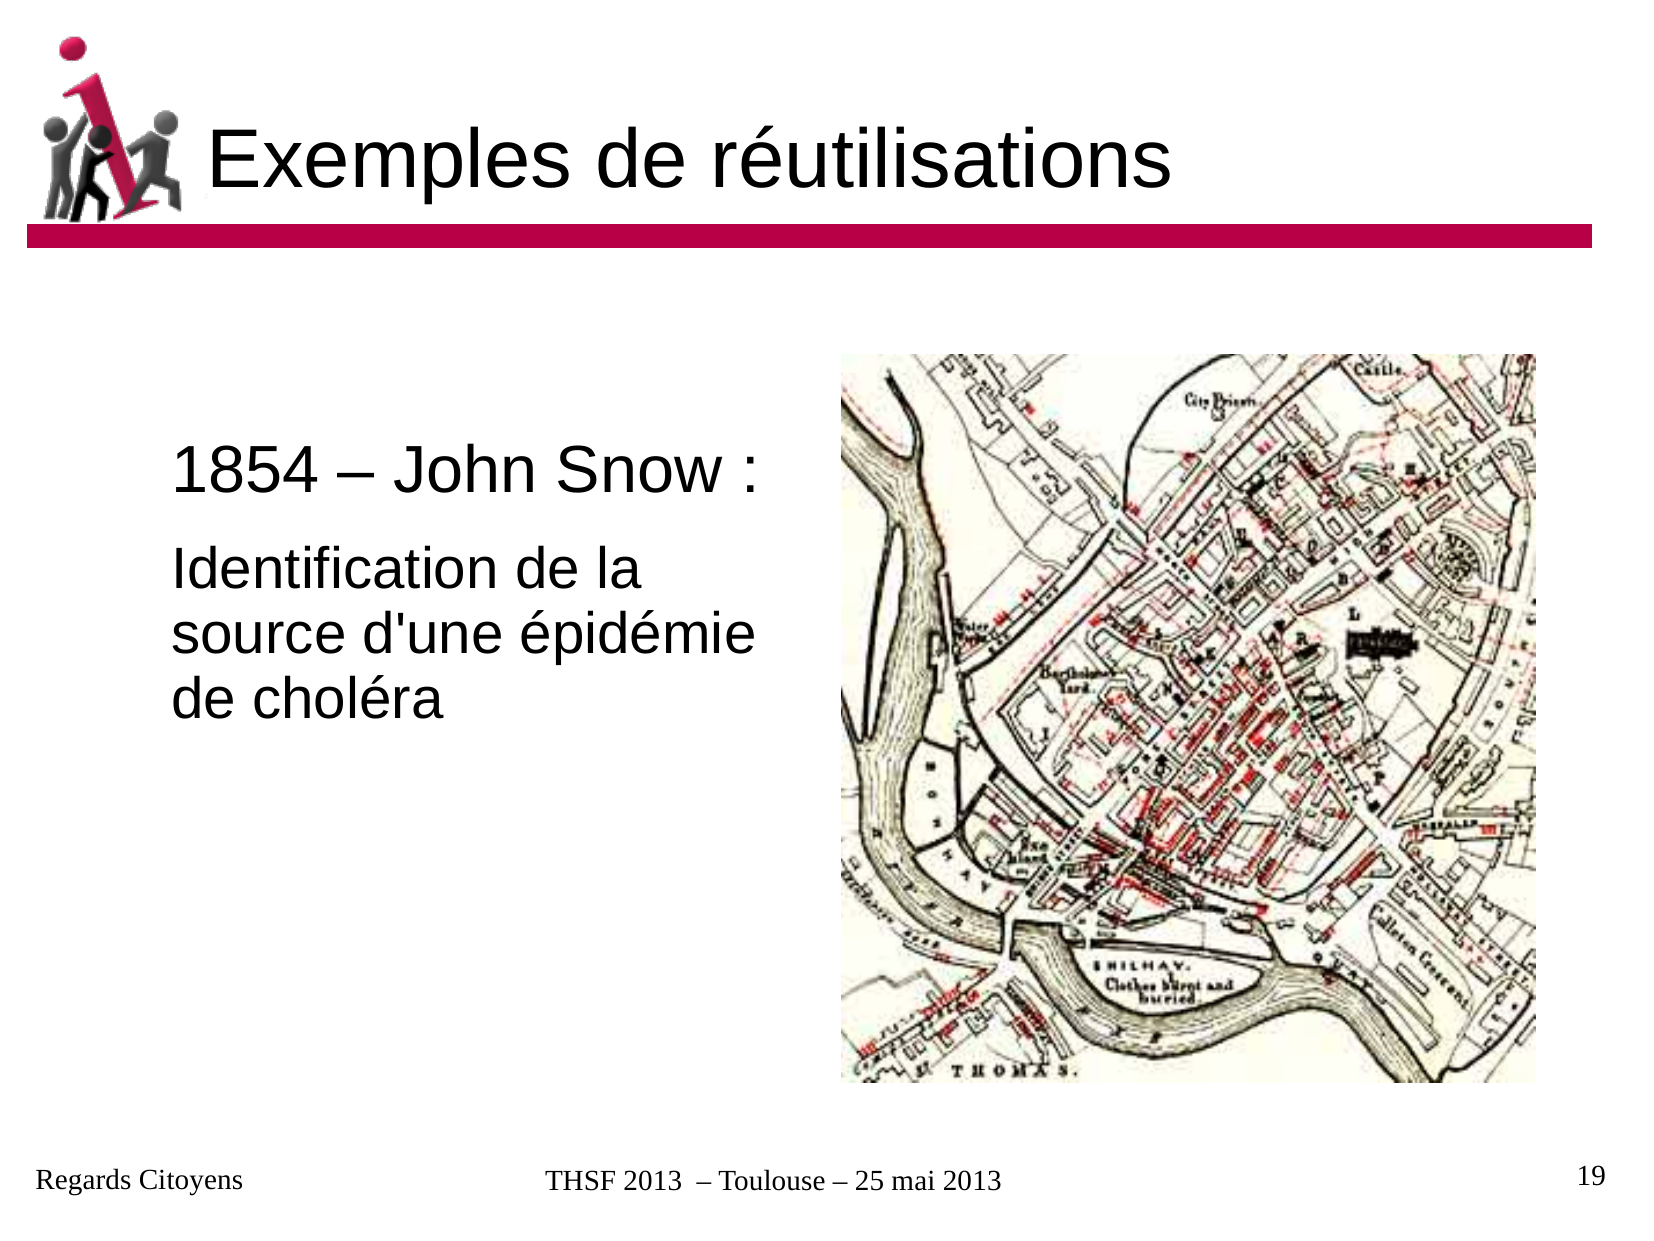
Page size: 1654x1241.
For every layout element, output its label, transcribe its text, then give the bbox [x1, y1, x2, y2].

title Exemples de réutilisations [206, 55, 1595, 263]
list 1854 – John Snow : Identification de la source d'une épidémie de choléra [100, 431, 827, 958]
picture [841, 354, 1536, 1083]
picture [27, 31, 208, 224]
